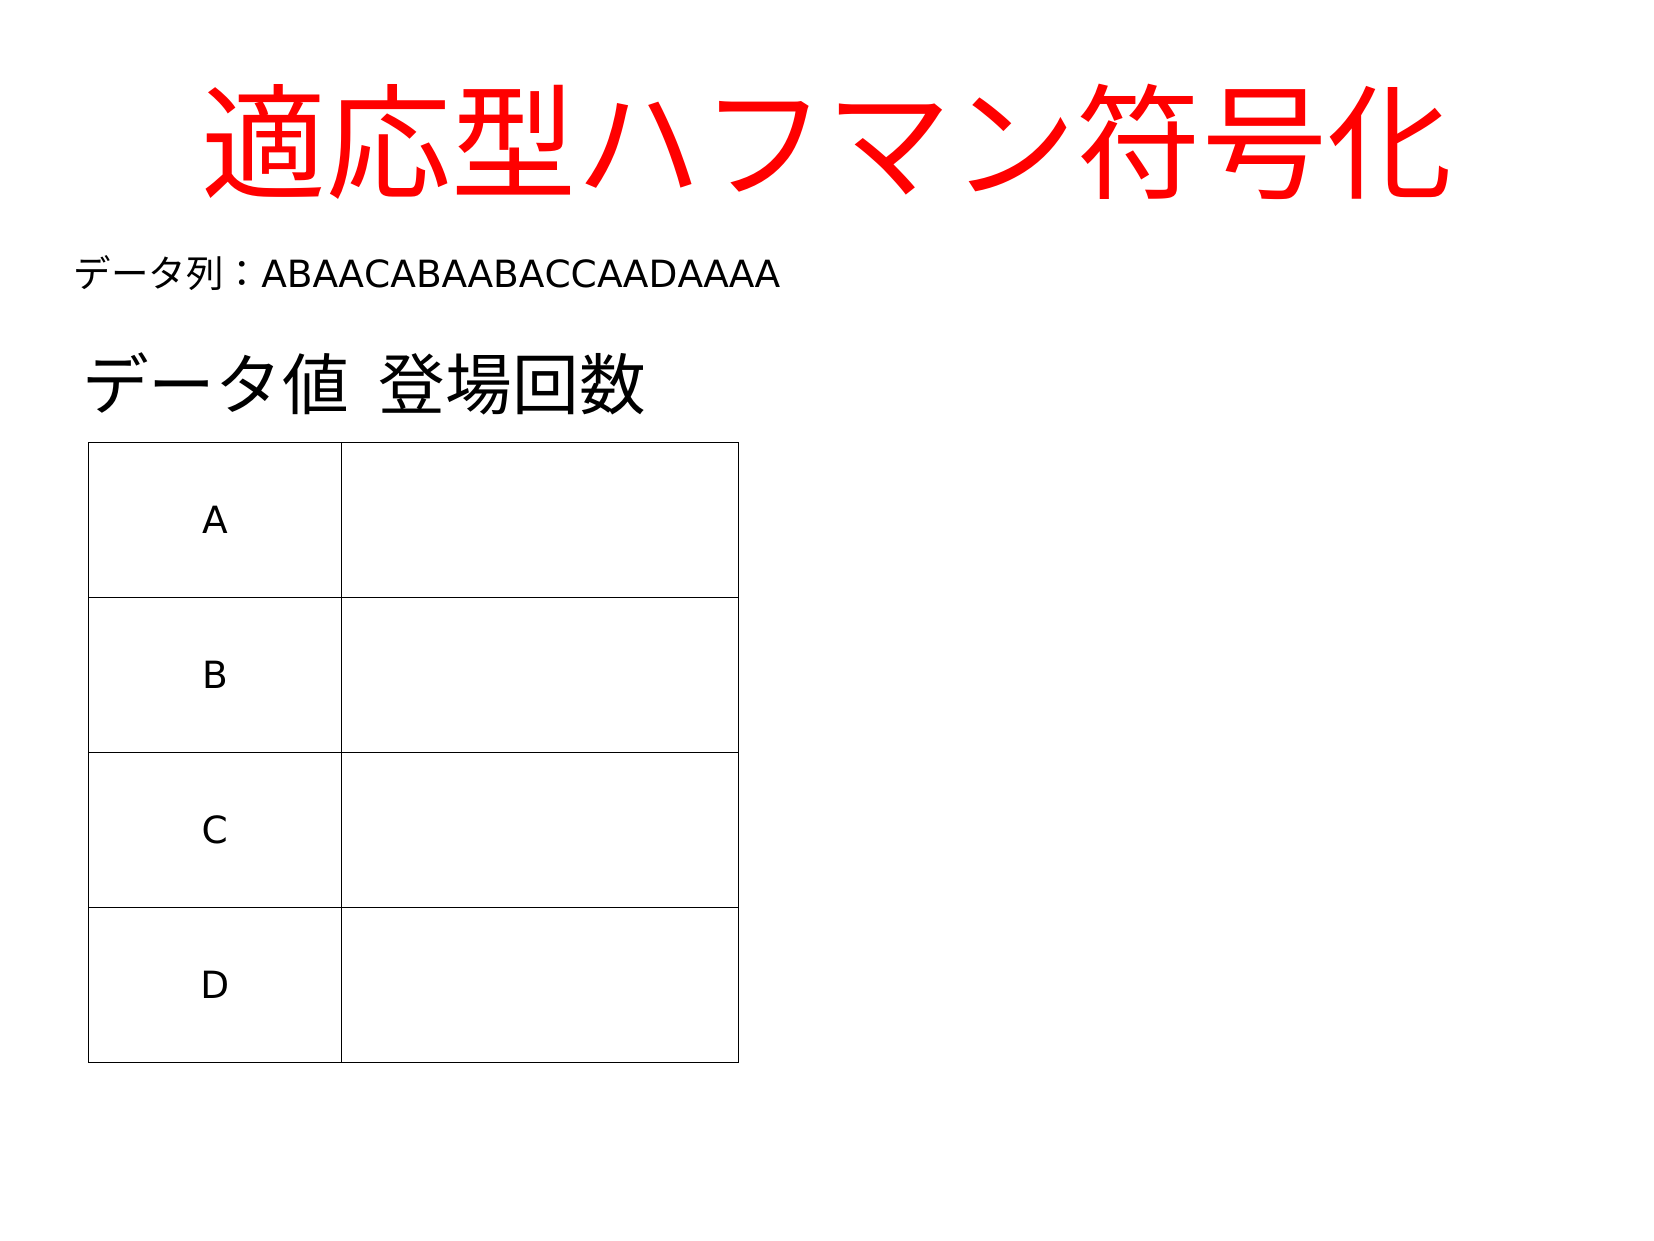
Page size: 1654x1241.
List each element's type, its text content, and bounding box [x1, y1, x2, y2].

text_box データ列：ABAACABAABACCAADAAAA [59, 236, 1506, 295]
text_box B [88, 597, 341, 753]
text_box A [88, 442, 341, 597]
text_box 適応型ハフマン符号化 [177, 37, 1477, 178]
text_box データ値 登場回数 [59, 324, 857, 407]
text_box C [88, 753, 341, 908]
text_box D [88, 908, 341, 1063]
